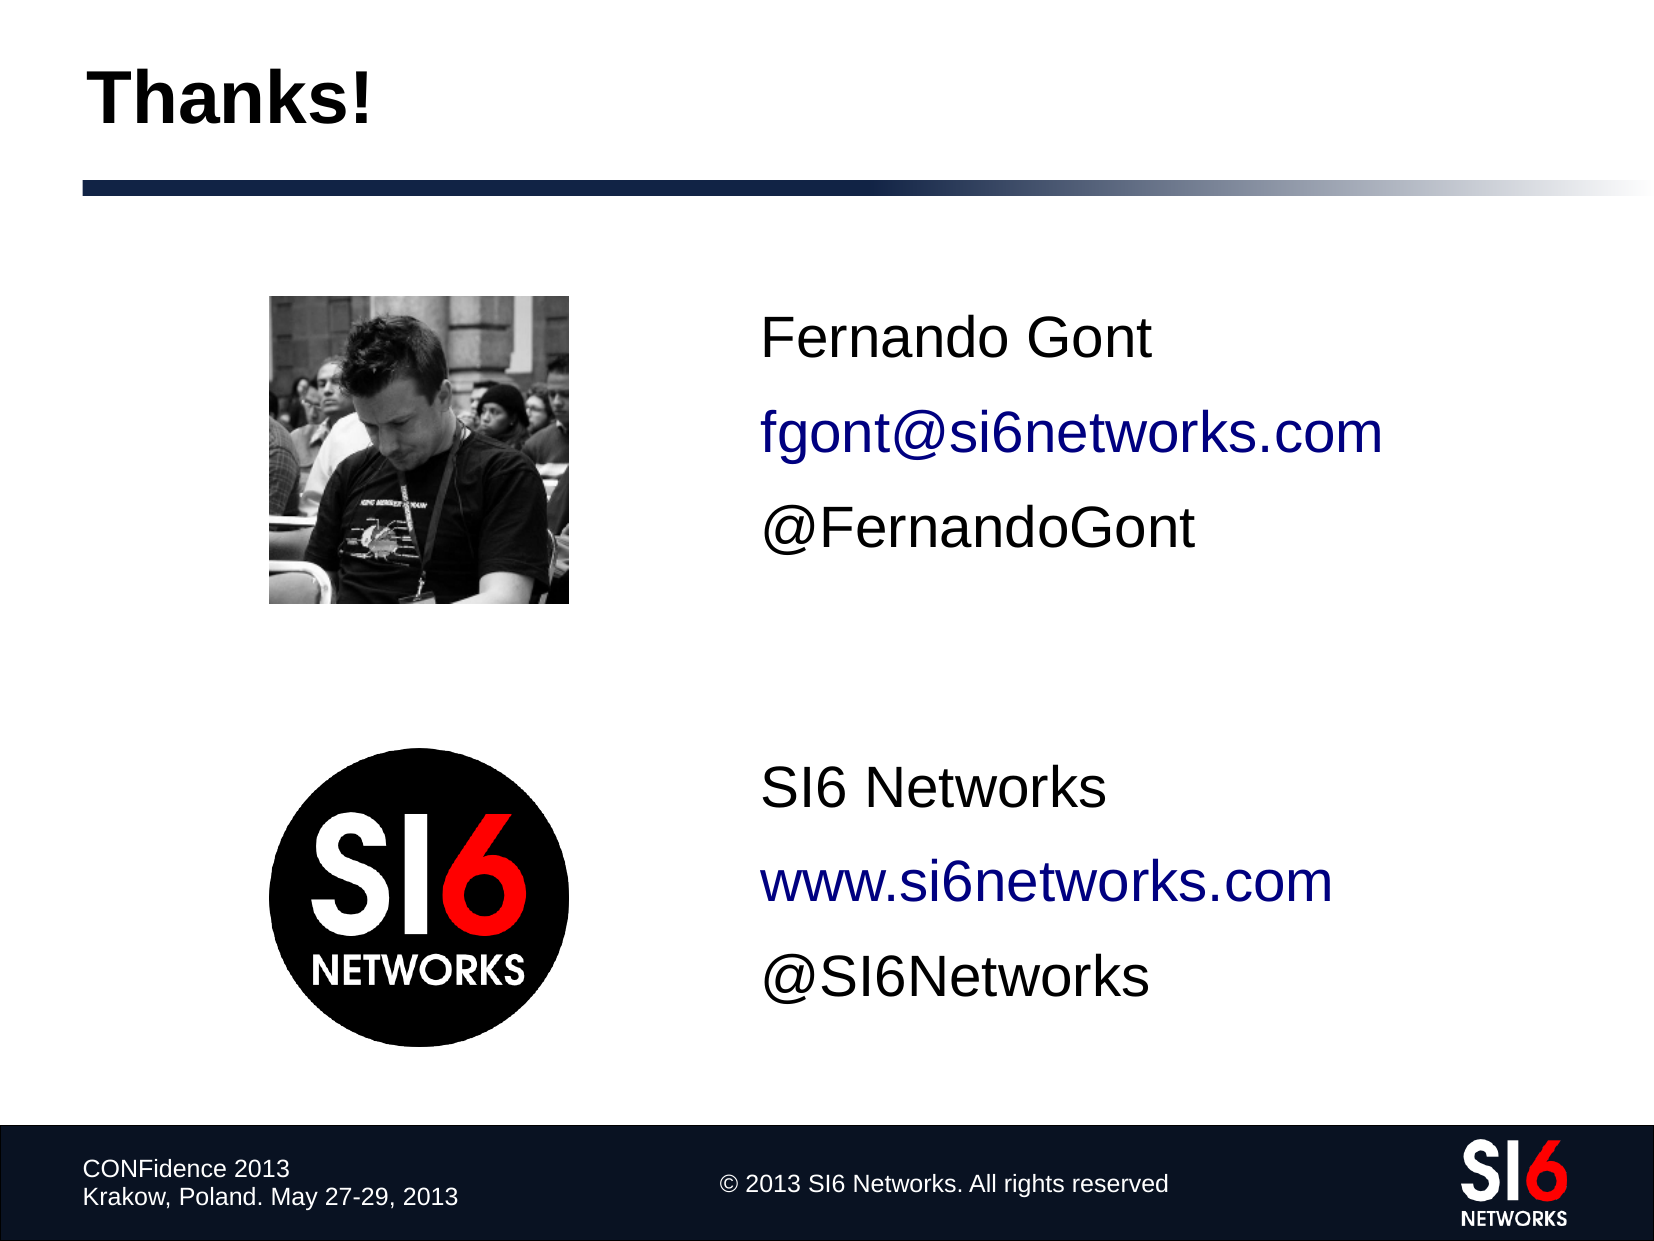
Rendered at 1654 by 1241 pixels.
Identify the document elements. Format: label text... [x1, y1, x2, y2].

title Thanks! [86, 30, 1576, 166]
picture [1461, 1139, 1567, 1226]
list Fernando Gont fgont@si6networks.com @FernandoGont [689, 305, 1539, 616]
list SI6 Networks www.si6networks.com @SI6Networks [690, 754, 1539, 1140]
picture [269, 296, 569, 604]
picture [269, 748, 569, 1048]
